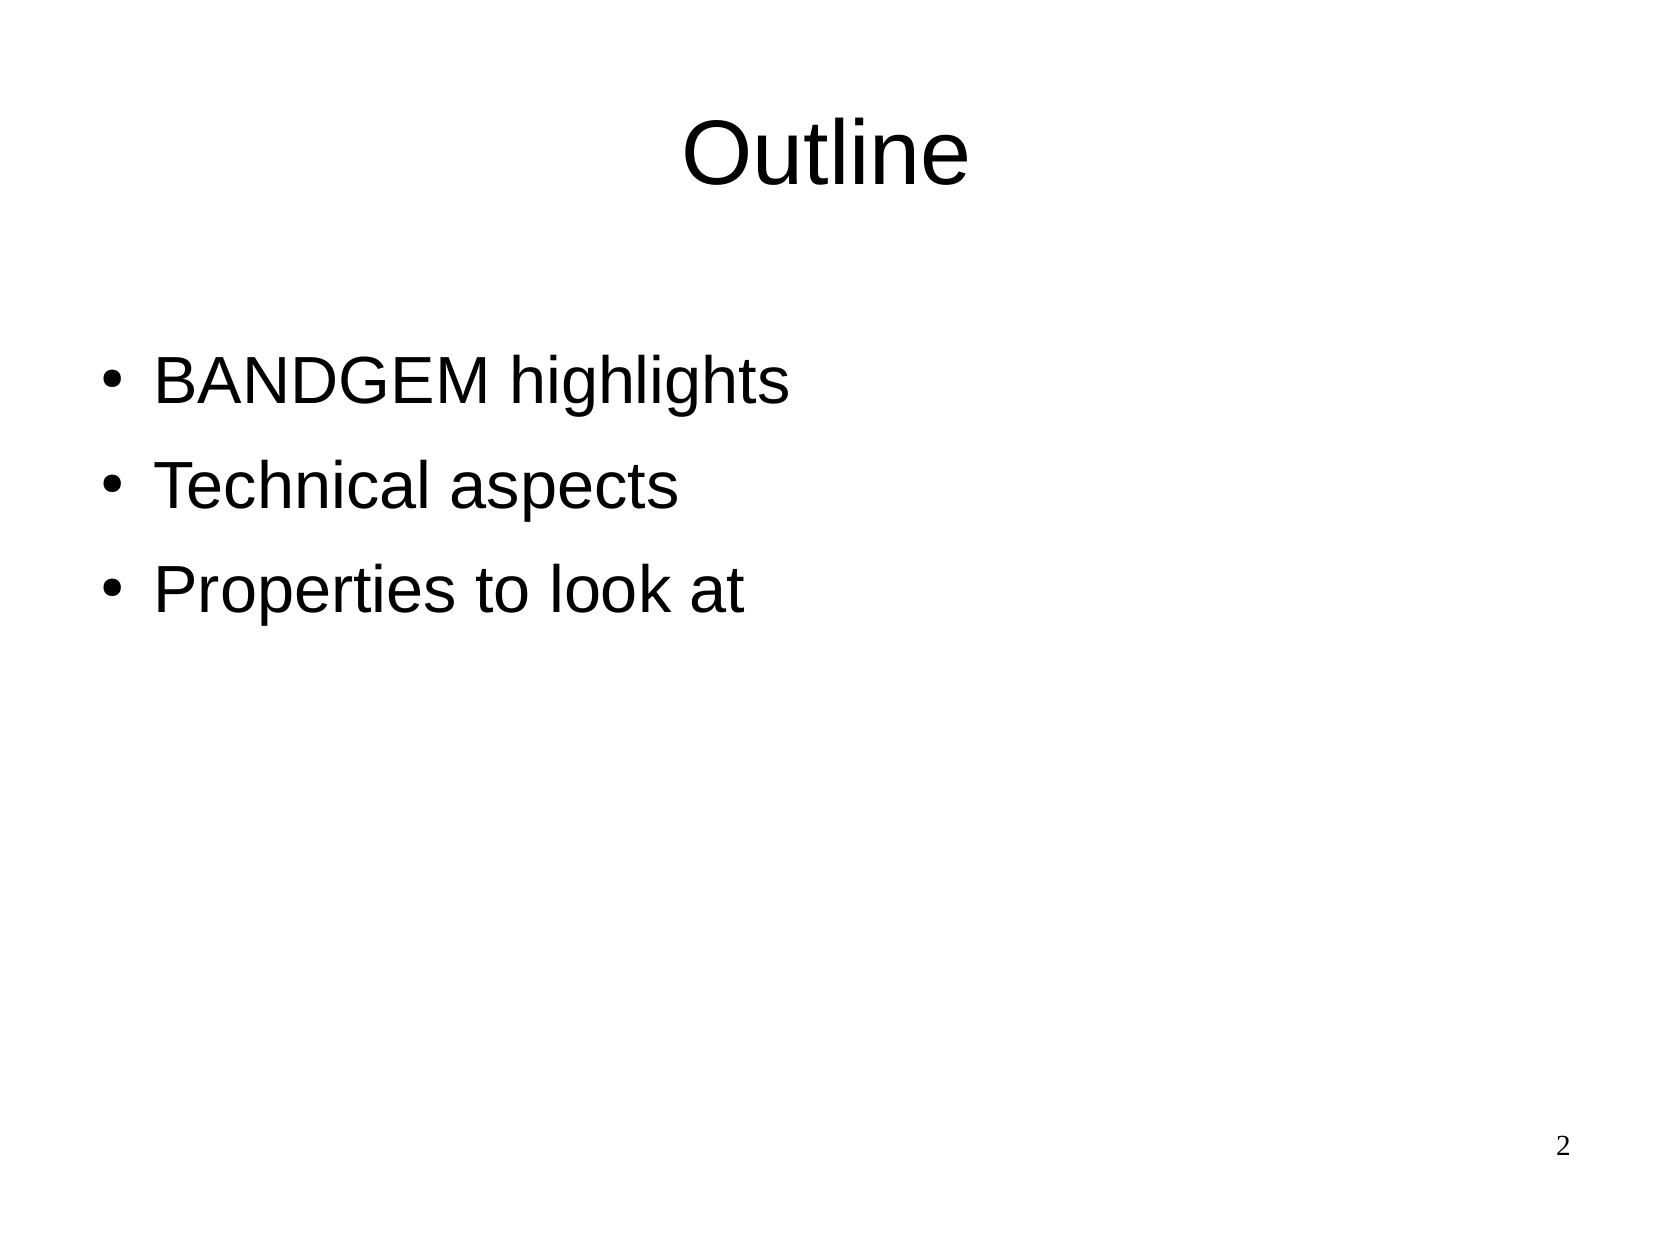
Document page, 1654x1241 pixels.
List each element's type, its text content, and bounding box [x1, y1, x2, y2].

title Outline [82, 49, 1571, 257]
list BANDGEM highlights Technical aspects Properties to look at [82, 343, 1571, 1063]
